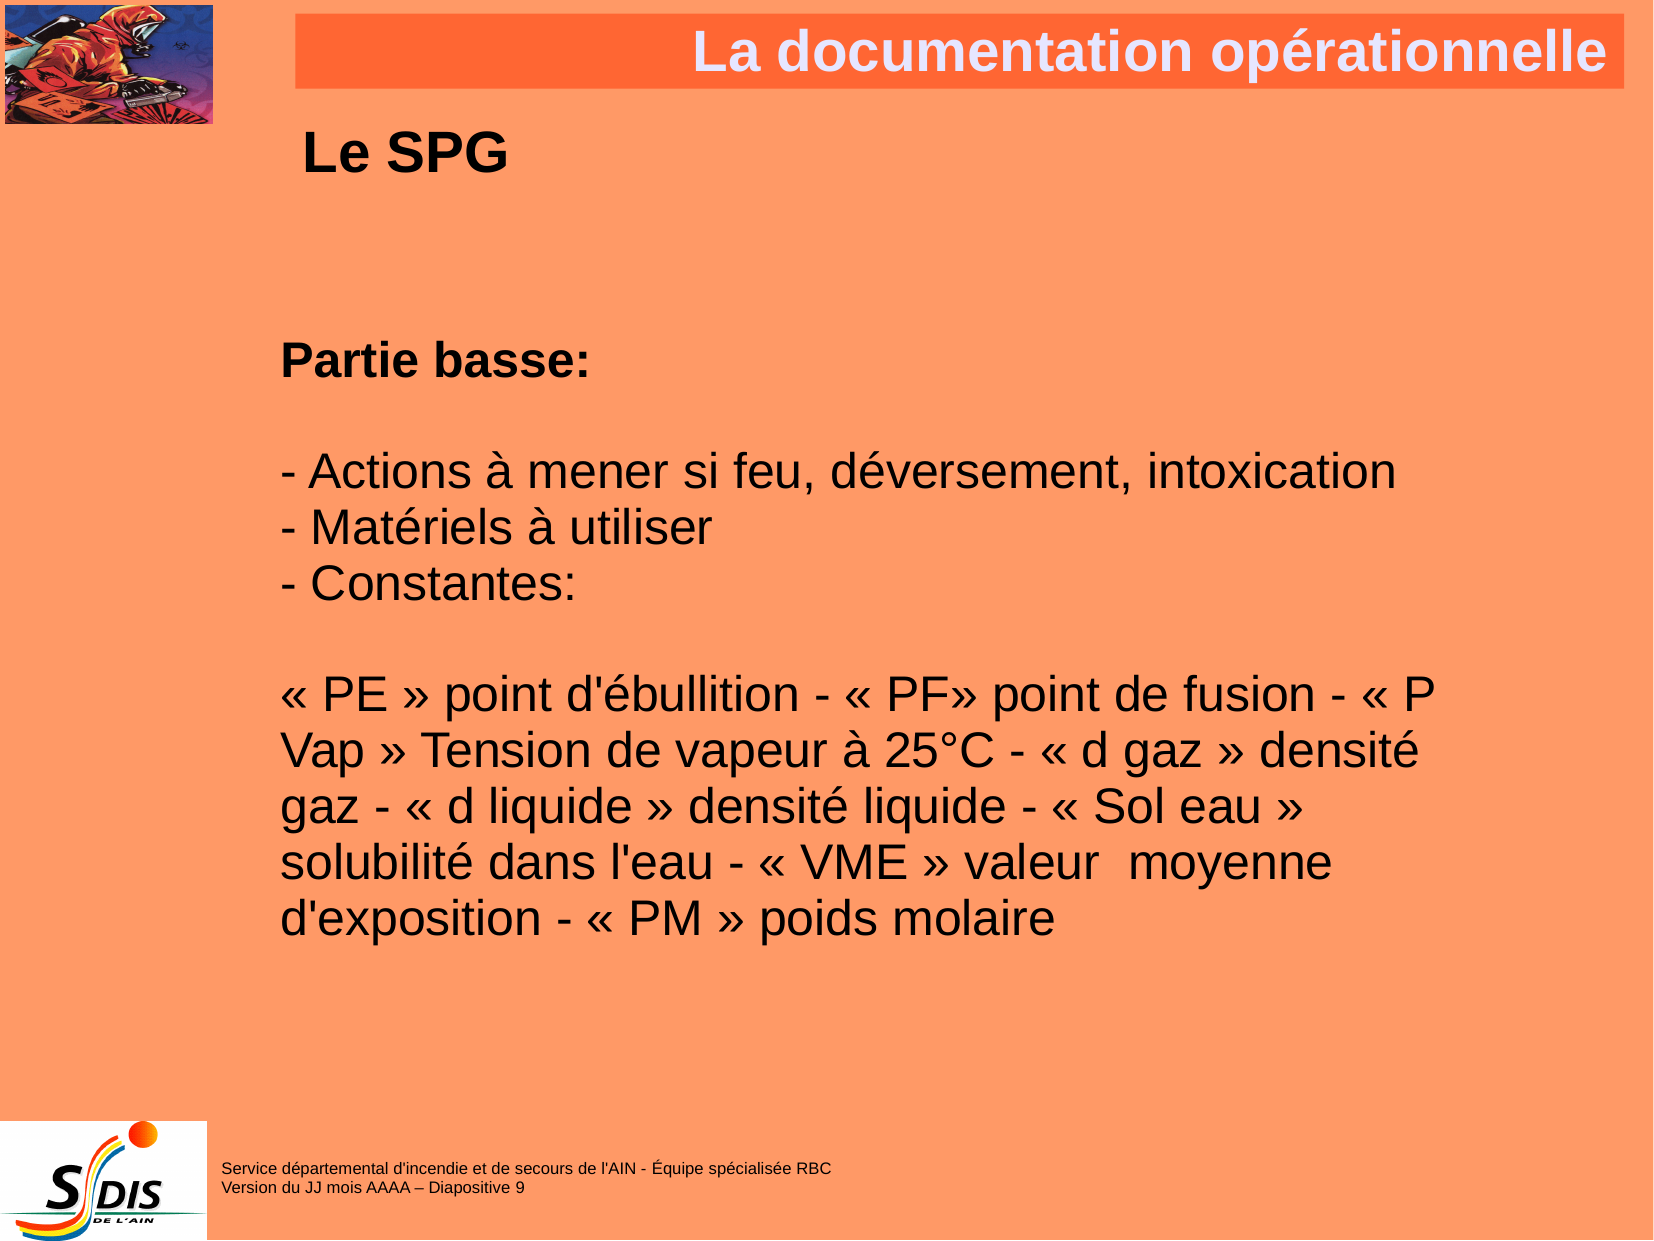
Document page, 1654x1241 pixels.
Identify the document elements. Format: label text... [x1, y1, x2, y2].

text_box Le SPG [287, 112, 525, 193]
text_box Partie basse: - Actions à mener si feu, déversement, intoxication - Matériels à utiliser - Constantes: « PE » point d'ébullition - « PF» point de fusion - « P Vap » Tension de vapeur à 25°C - « d gaz » densité gaz - « d liquide » densité liquide - « Sol eau » solubilité dans l'eau - « VME » valeur moyenne d'exposition - « PM » poids molaire [265, 324, 1506, 1123]
text_box La documentation opérationnelle [295, 13, 1625, 89]
picture [0, 1121, 207, 1241]
picture [5, 5, 213, 124]
